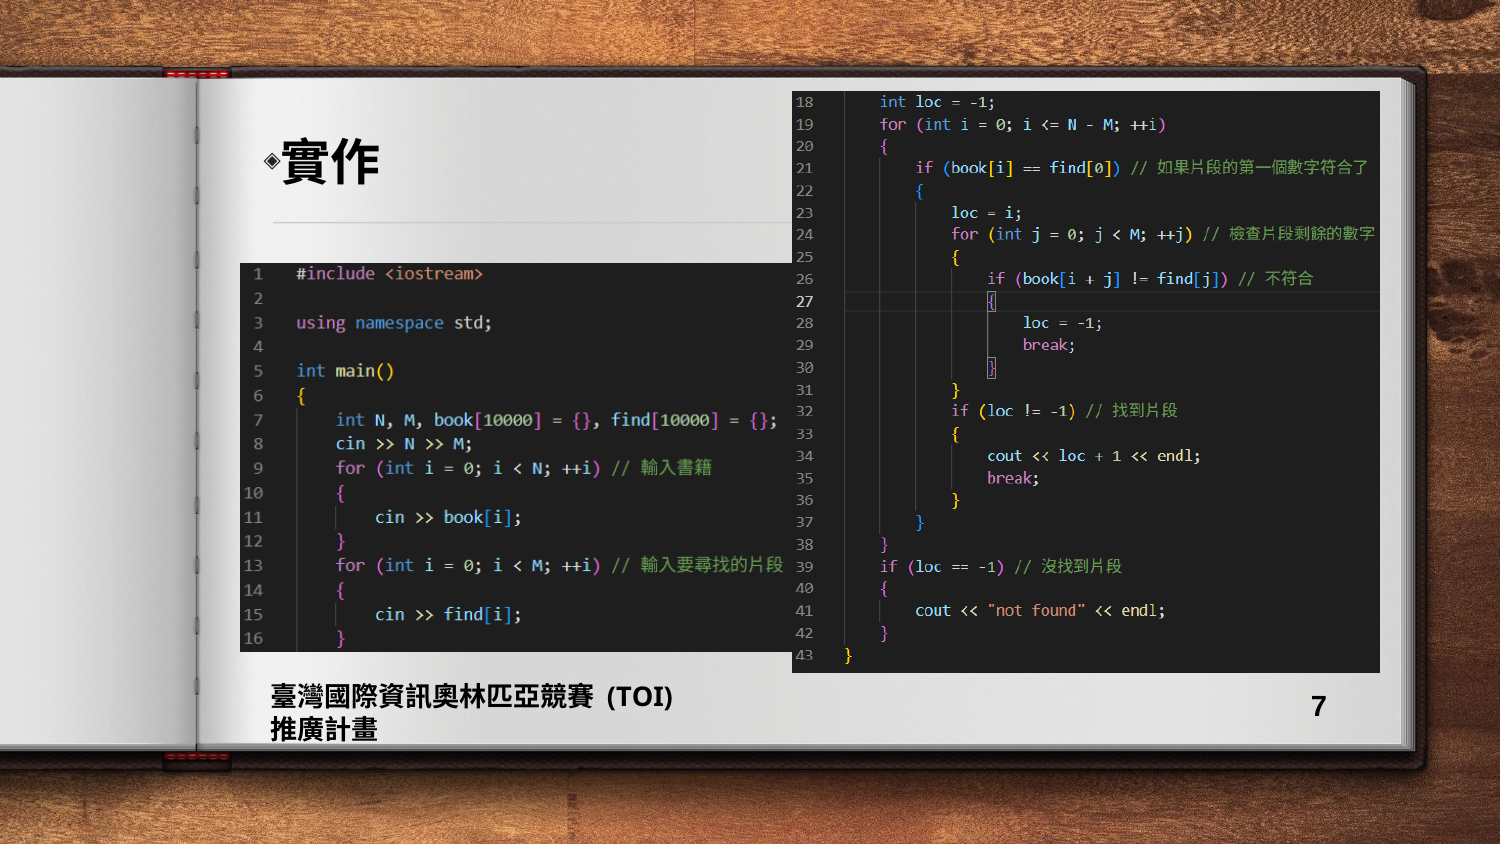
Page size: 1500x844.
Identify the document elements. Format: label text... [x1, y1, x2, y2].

text_box 7 [1295, 672, 1386, 737]
text_box 實作 [248, 115, 792, 205]
picture [240, 91, 1380, 673]
